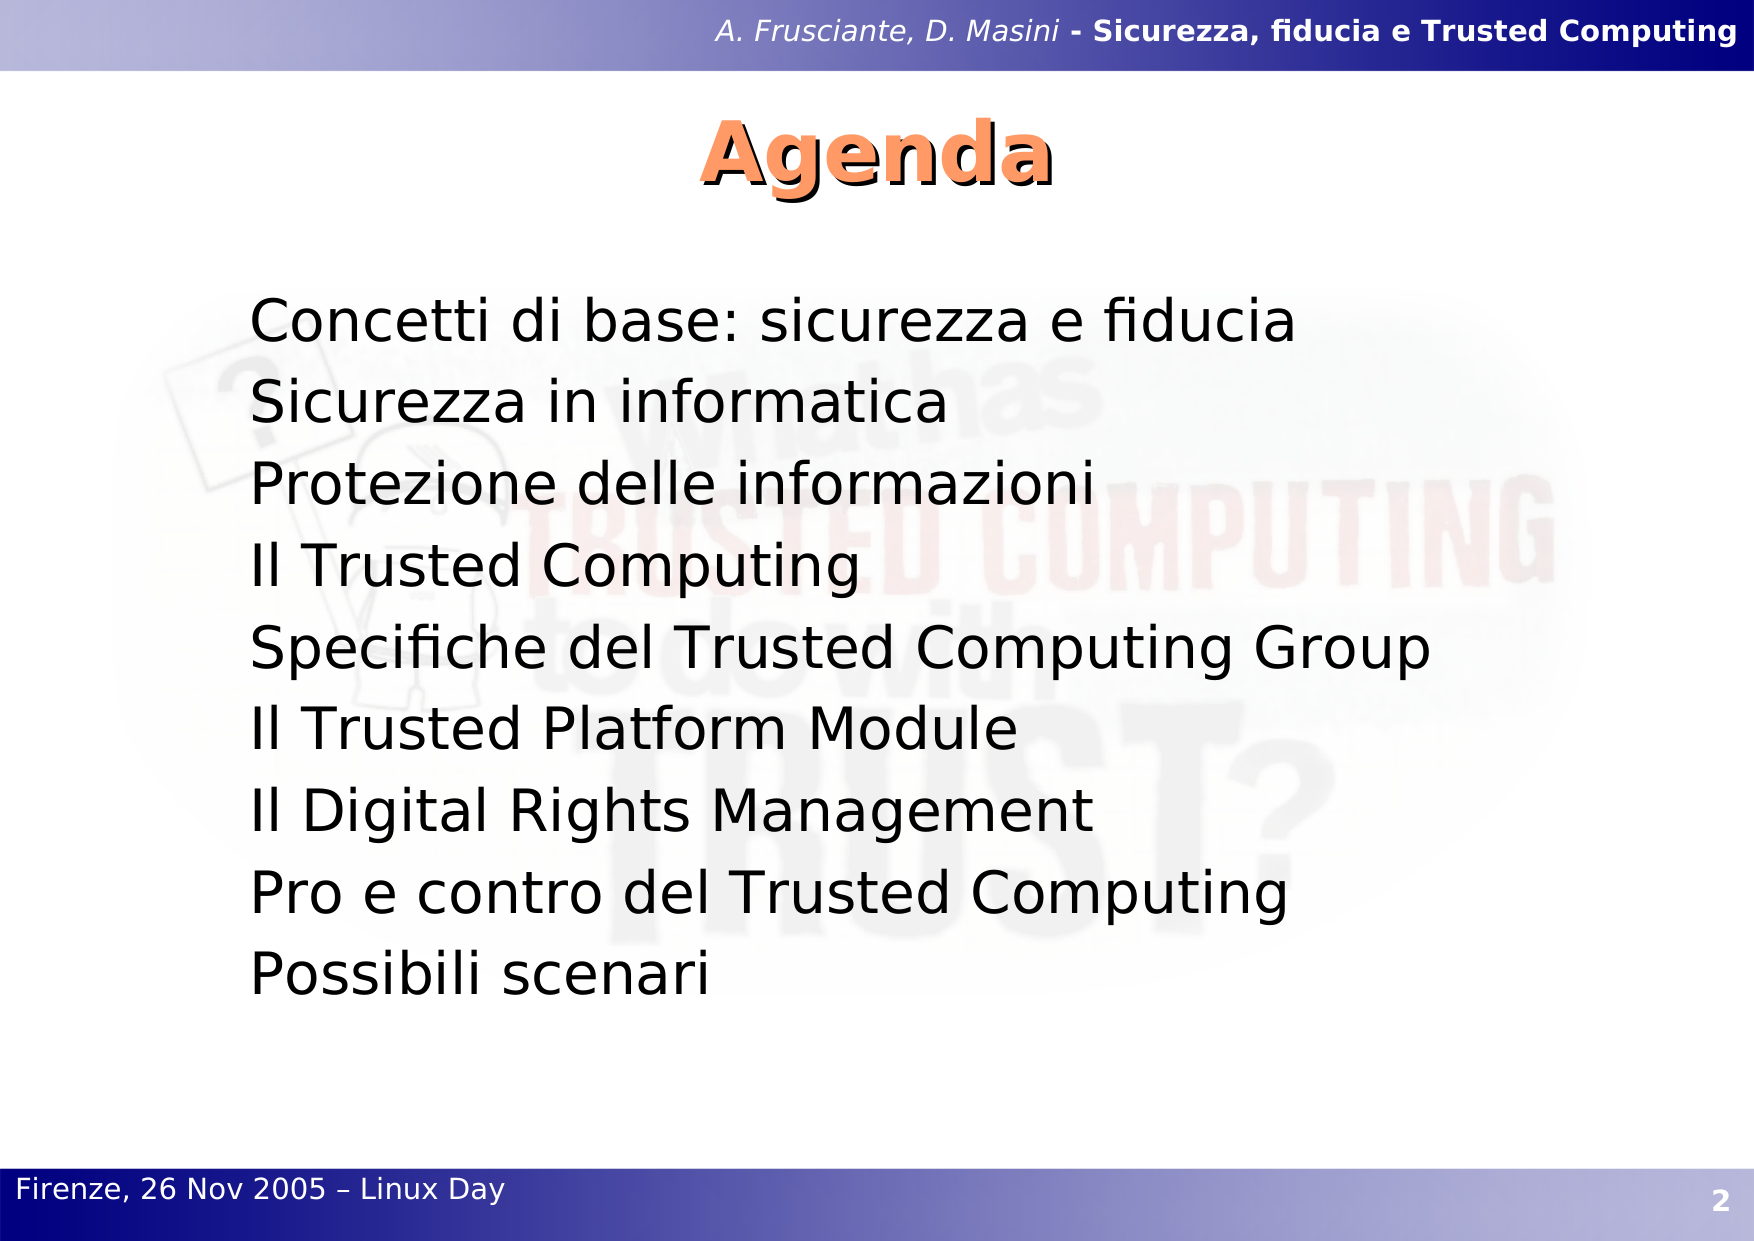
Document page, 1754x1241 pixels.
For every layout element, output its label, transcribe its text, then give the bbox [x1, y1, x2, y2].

text_box <numero> [1641, 1184, 1732, 1223]
title Agenda [87, 49, 1667, 257]
list Concetti di base: sicurezza e fiducia Sicurezza in informatica Protezione delle informazioni Il Trusted Computing Specifiche del Trusted Computing Group Il Trusted Platform Module Il Digital Rights Management Pro e contro del Trusted Computing Possibili scenari [249, 289, 1505, 1081]
text_box Firenze, 26 Nov 2005 – Linux Day [0, 1175, 763, 1234]
text_box A. Frusciante, D. Masini - Sicurezza, fiducia e Trusted Computing [602, 7, 1754, 63]
picture [0, 0, 1754, 1241]
